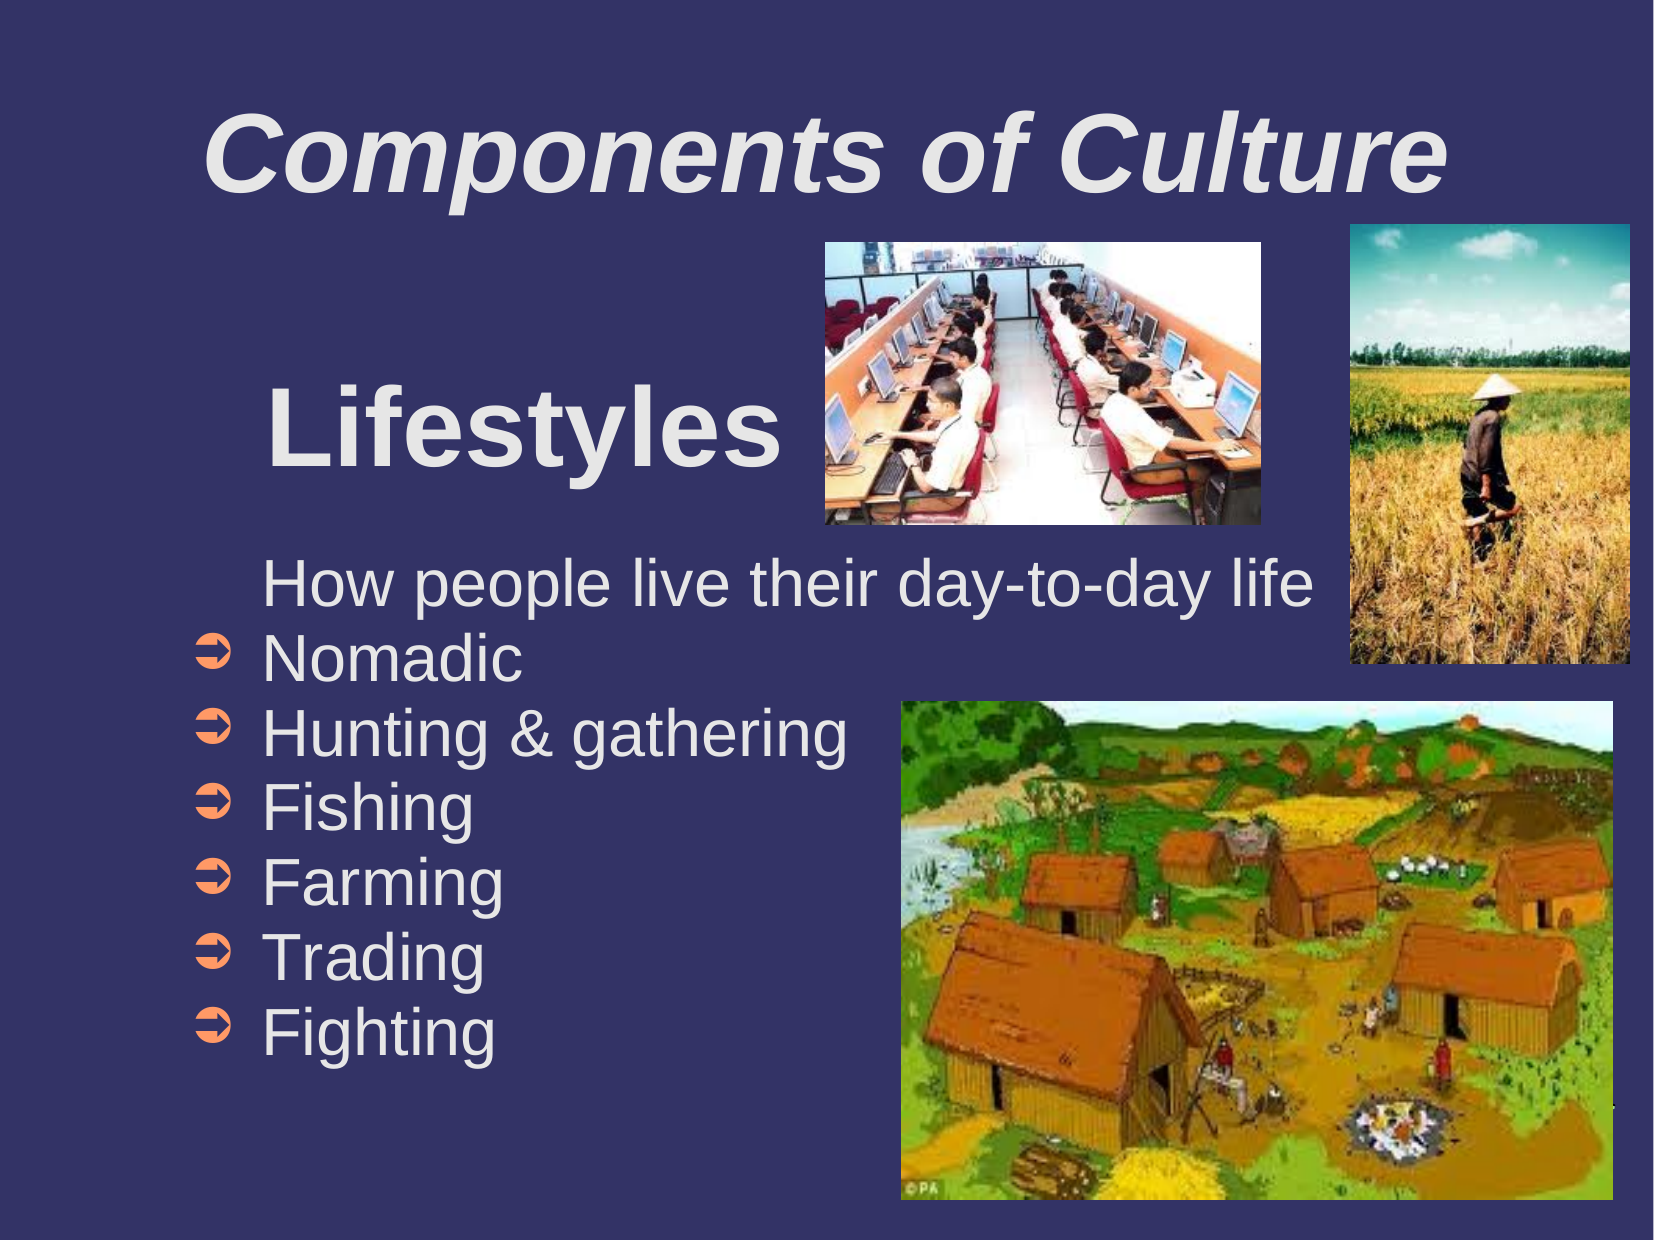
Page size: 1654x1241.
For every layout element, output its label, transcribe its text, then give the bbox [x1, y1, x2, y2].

picture [825, 242, 1261, 526]
picture [1350, 224, 1630, 665]
title Components of Culture [82, 49, 1571, 257]
list Lifestyles How people live their day-to-day life Nomadic Hunting & gathering Fishing Farming Trading Fighting [178, 364, 1570, 1180]
picture [901, 701, 1613, 1201]
